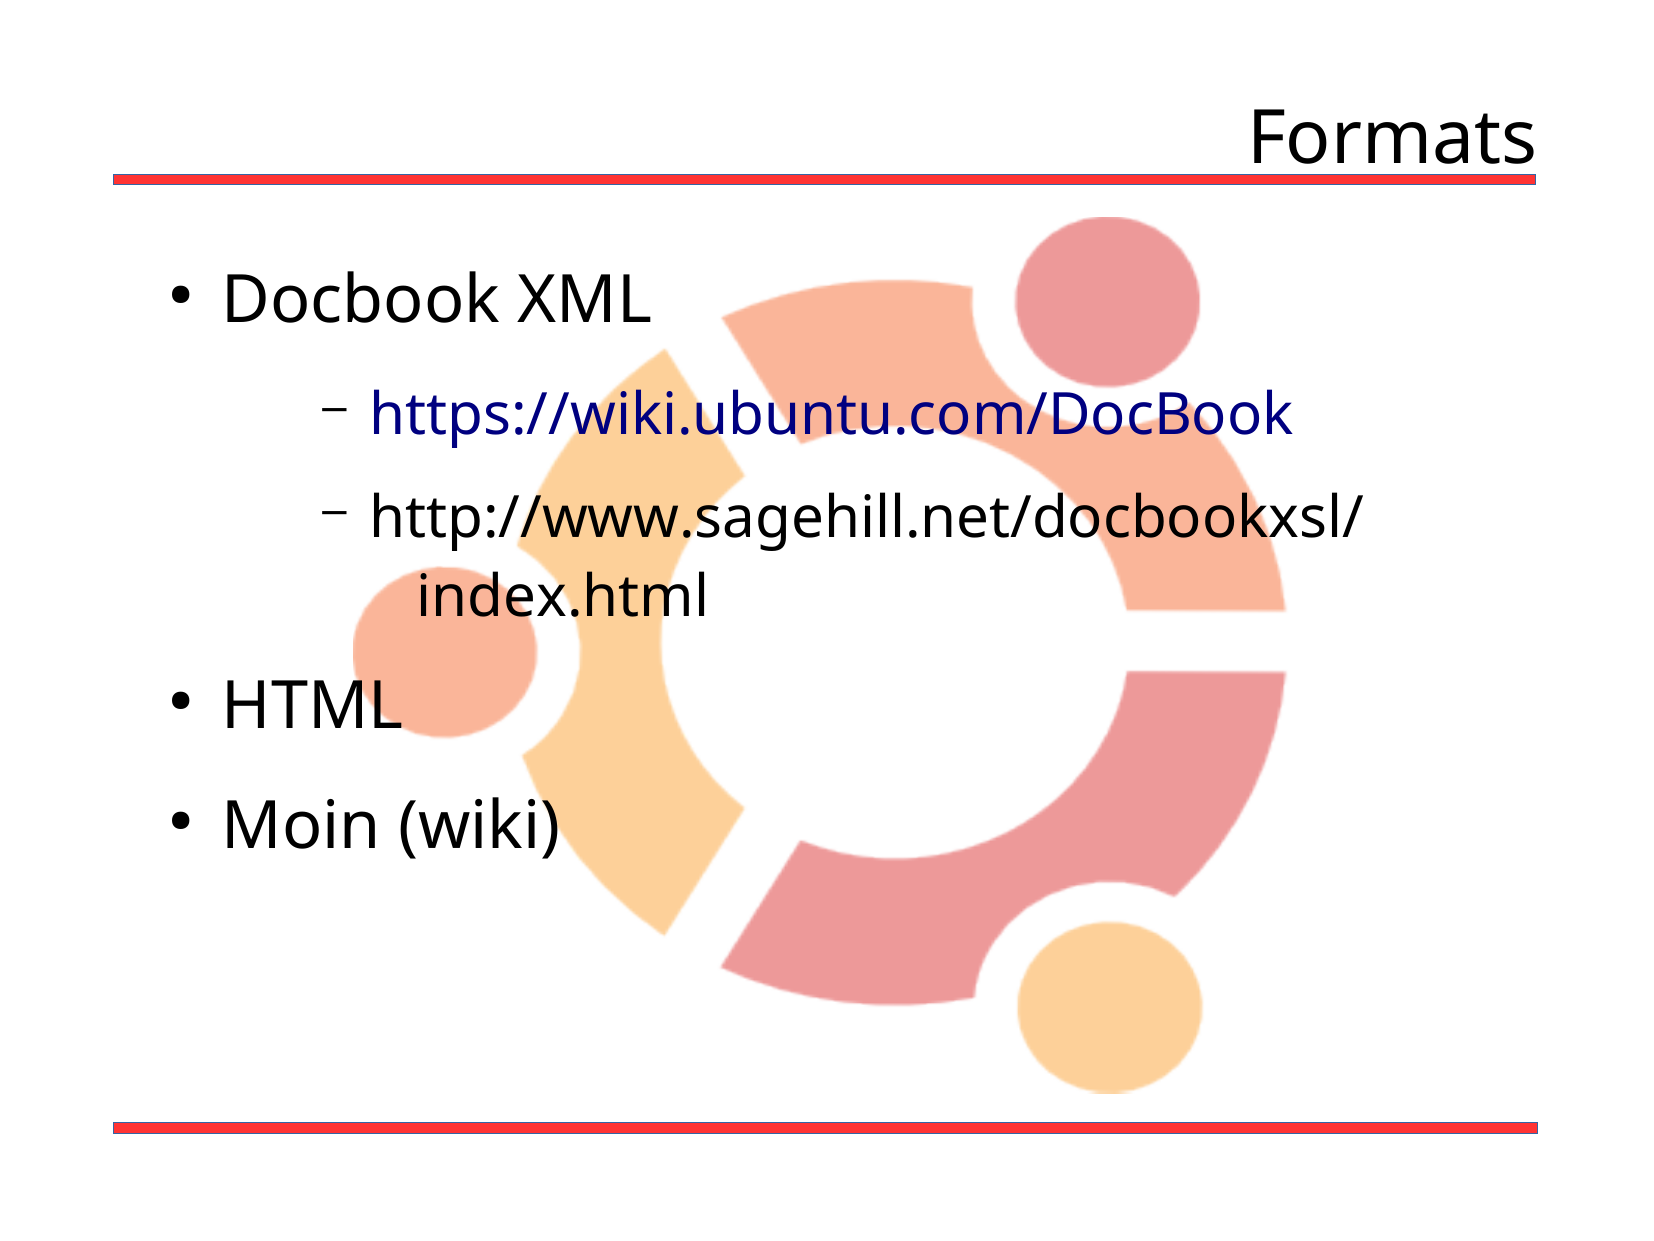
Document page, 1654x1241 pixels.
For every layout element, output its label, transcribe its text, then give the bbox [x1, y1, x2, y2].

list Docbook XML https://wiki.ubuntu.com/DocBook http://www.sagehill.net/docbookxsl/index.html HTML Moin (wiki) [133, 251, 1530, 1089]
title Formats [125, 70, 1538, 198]
